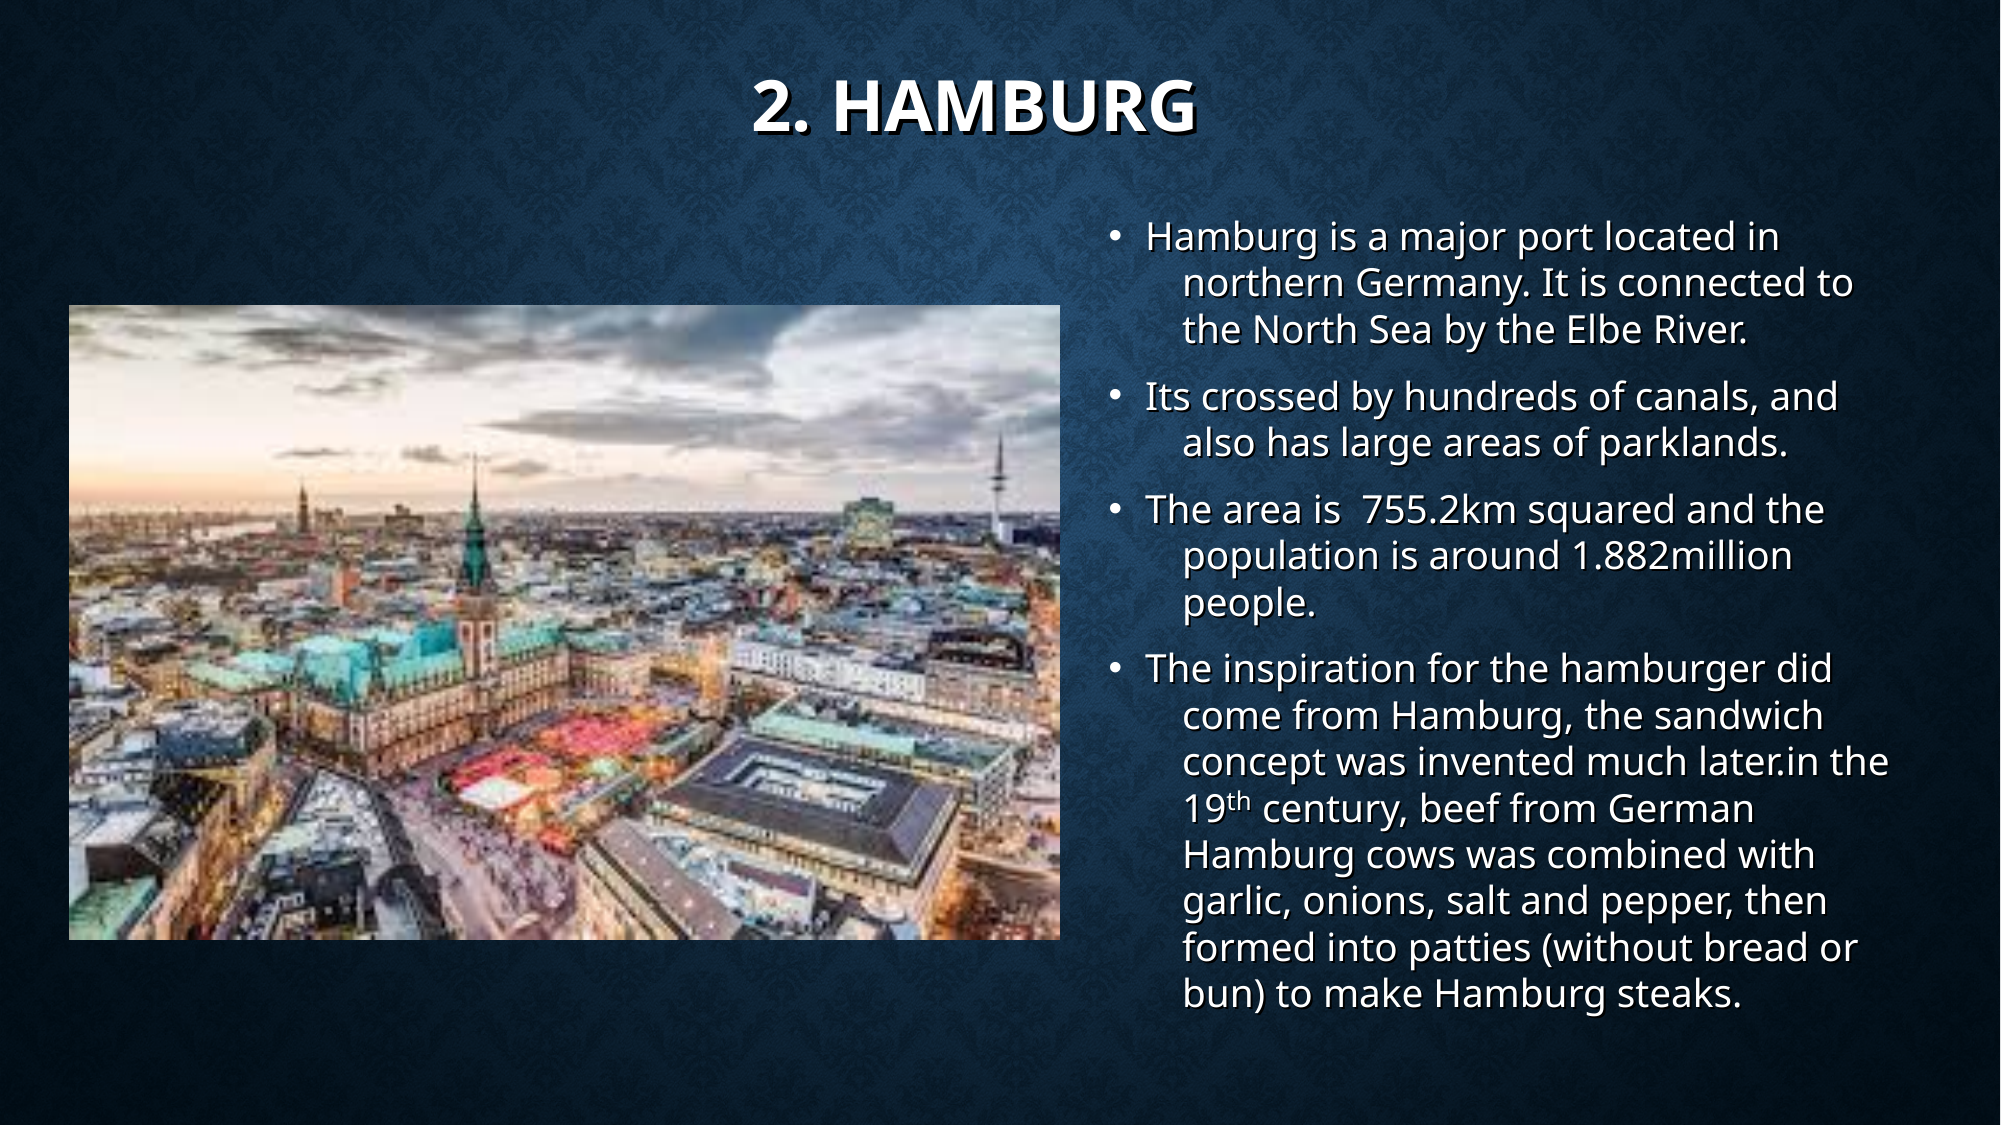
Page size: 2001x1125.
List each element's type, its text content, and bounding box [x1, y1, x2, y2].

list Hamburg is a major port located in northern Germany. It is connected to the North Sea by the Elbe River. Its crossed by hundreds of canals, and also has large areas of parklands. The area is 755.2km squared and the population is around 1.882million people. The inspiration for the hamburger did come from Hamburg, the sandwich concept was invented much later.in the 19th century, beef from German Hamburg cows was combined with garlic, onions, salt and pepper, then formed into patties (without bread or bun) to make Hamburg steaks. [1093, 204, 1918, 1028]
picture [69, 305, 1060, 940]
title 2. HAMBURG [125, 0, 1825, 218]
